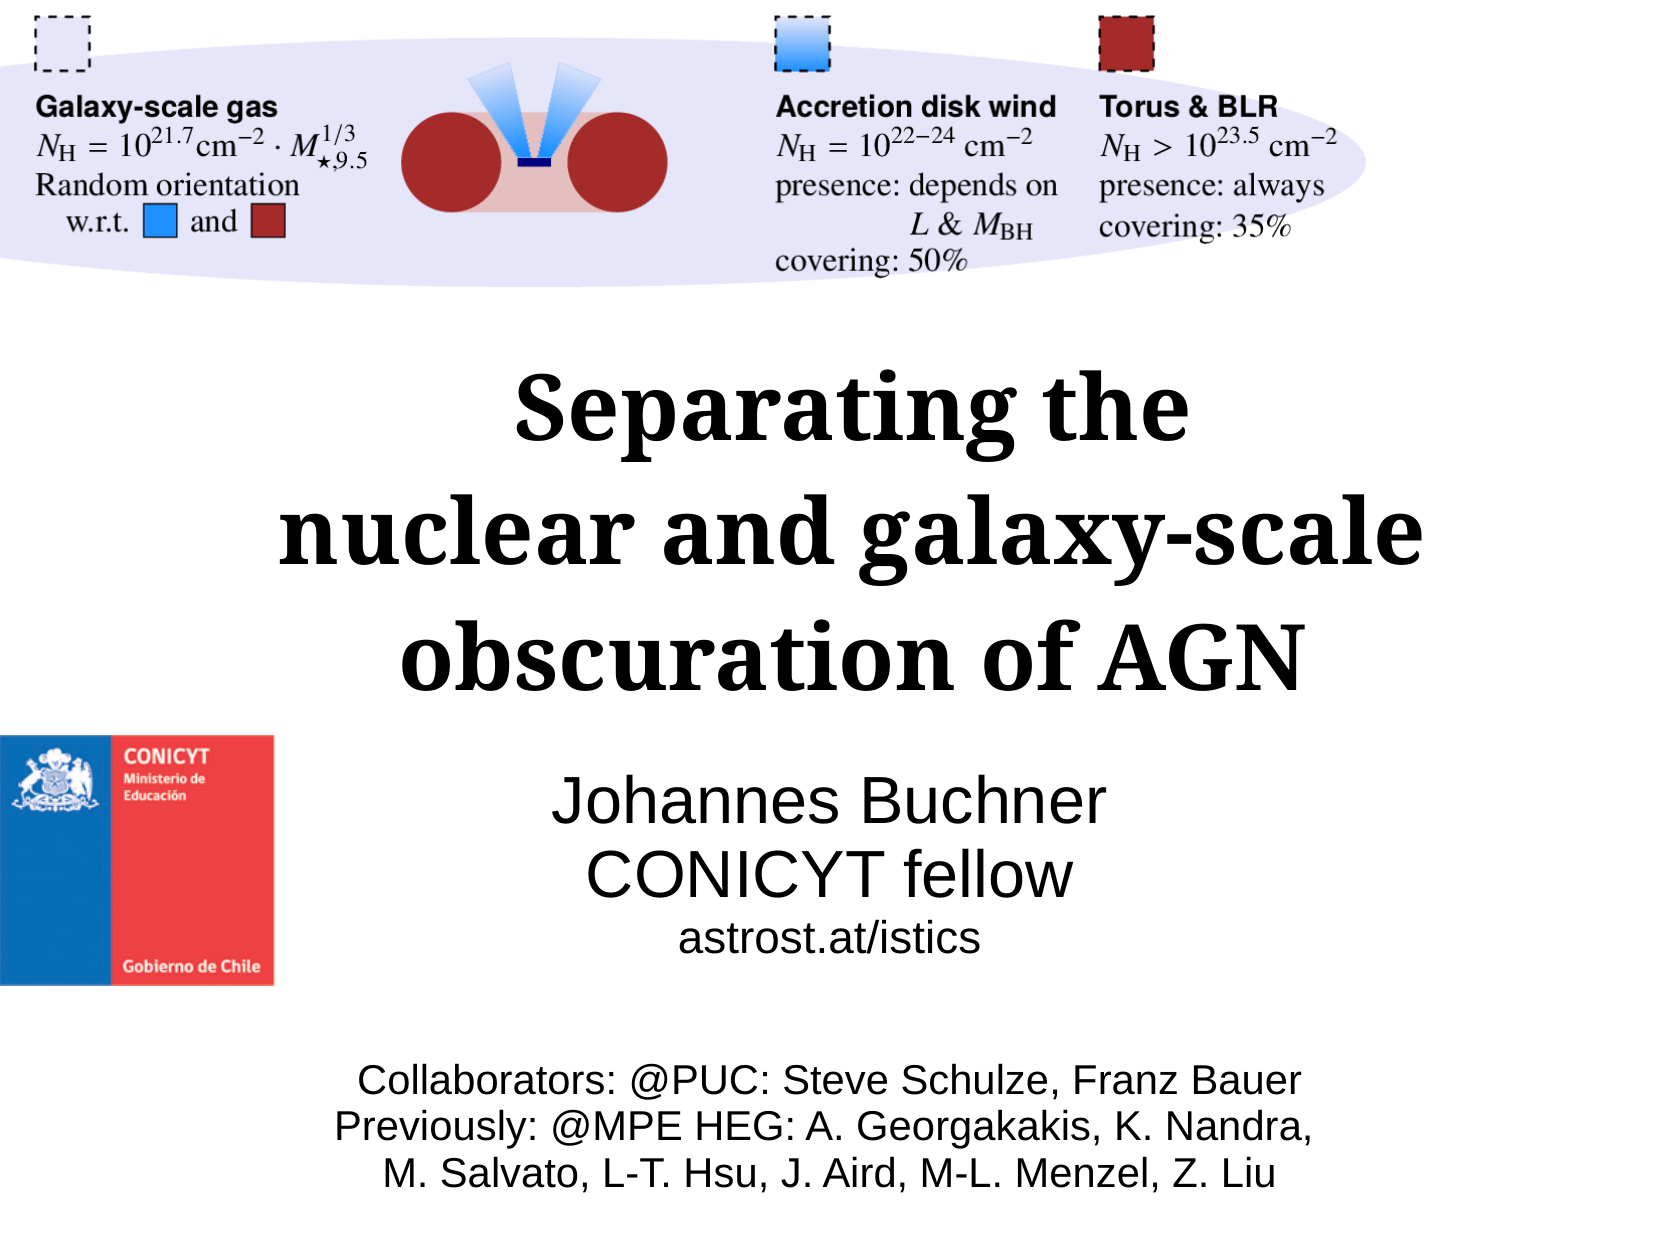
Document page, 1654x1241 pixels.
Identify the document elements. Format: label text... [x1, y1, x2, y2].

text_box Johannes Buchner CONICYT fellow astrost.at/istics Collaborators: @PUC: Steve Schulze, Franz Bauer Previously: @MPE HEG: A. Georgakakis, K. Nandra, M. Salvato, L-T. Hsu, J. Aird, M-L. Menzel, Z. Liu [77, 725, 1582, 1241]
title Separating the nuclear and galaxy-scale obscuration of AGN [71, 334, 1636, 725]
picture [0, 0, 1449, 312]
picture [0, 735, 285, 986]
